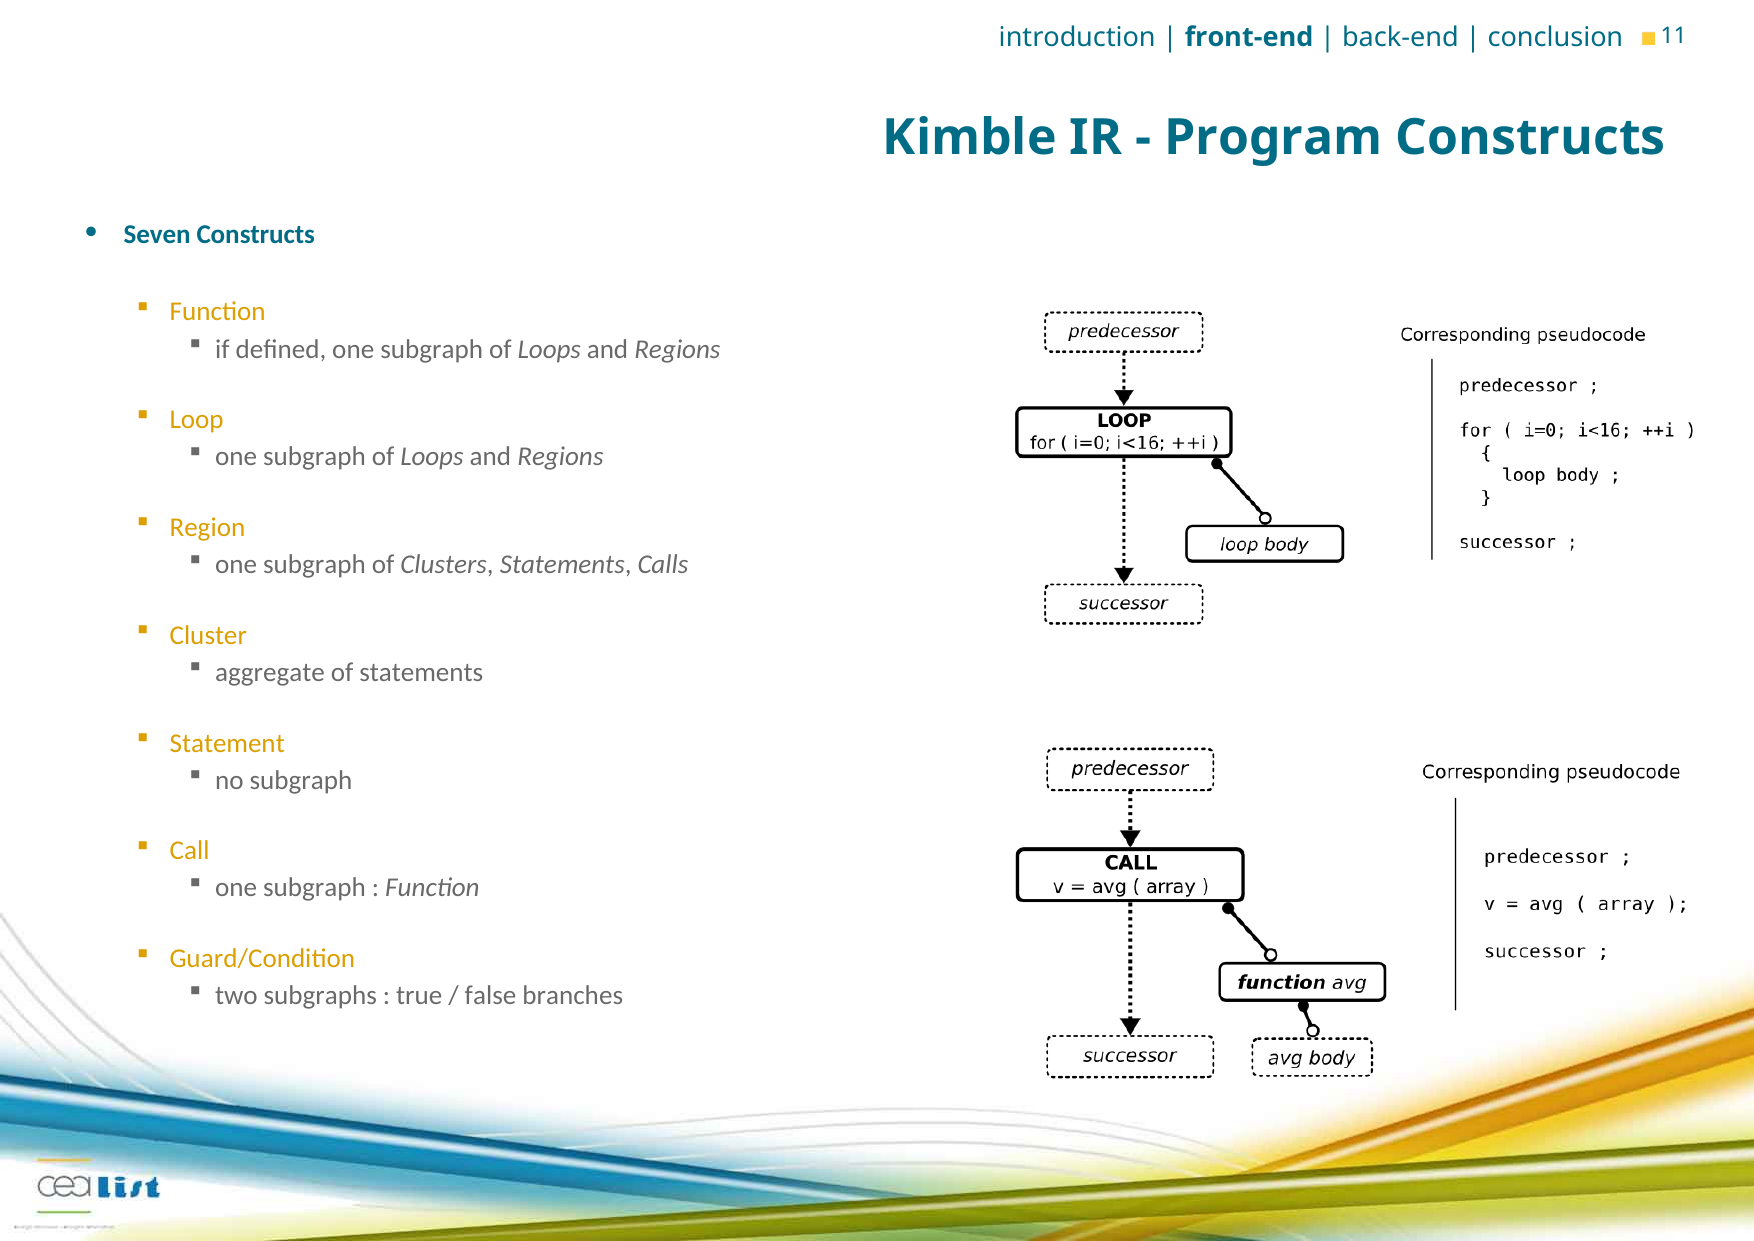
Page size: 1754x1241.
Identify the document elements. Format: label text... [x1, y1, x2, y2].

title introduction | front-end | back-end | conclusion [404, 11, 1640, 61]
text_box <number> [1640, 12, 1704, 60]
list Seven Constructs Function if defined, one subgraph of Loops and Regions Loop one subgraph of Loops and Regions Region one subgraph of Clusters, Statements, Calls Cluster aggregate of statements Statement no subgraph Call one subgraph : Function Guard/Condition two subgraphs : true / false branches [68, 208, 1679, 1021]
picture [0, 0, 1754, 1241]
title Kimble IR - Program Constructs [72, 86, 1682, 183]
